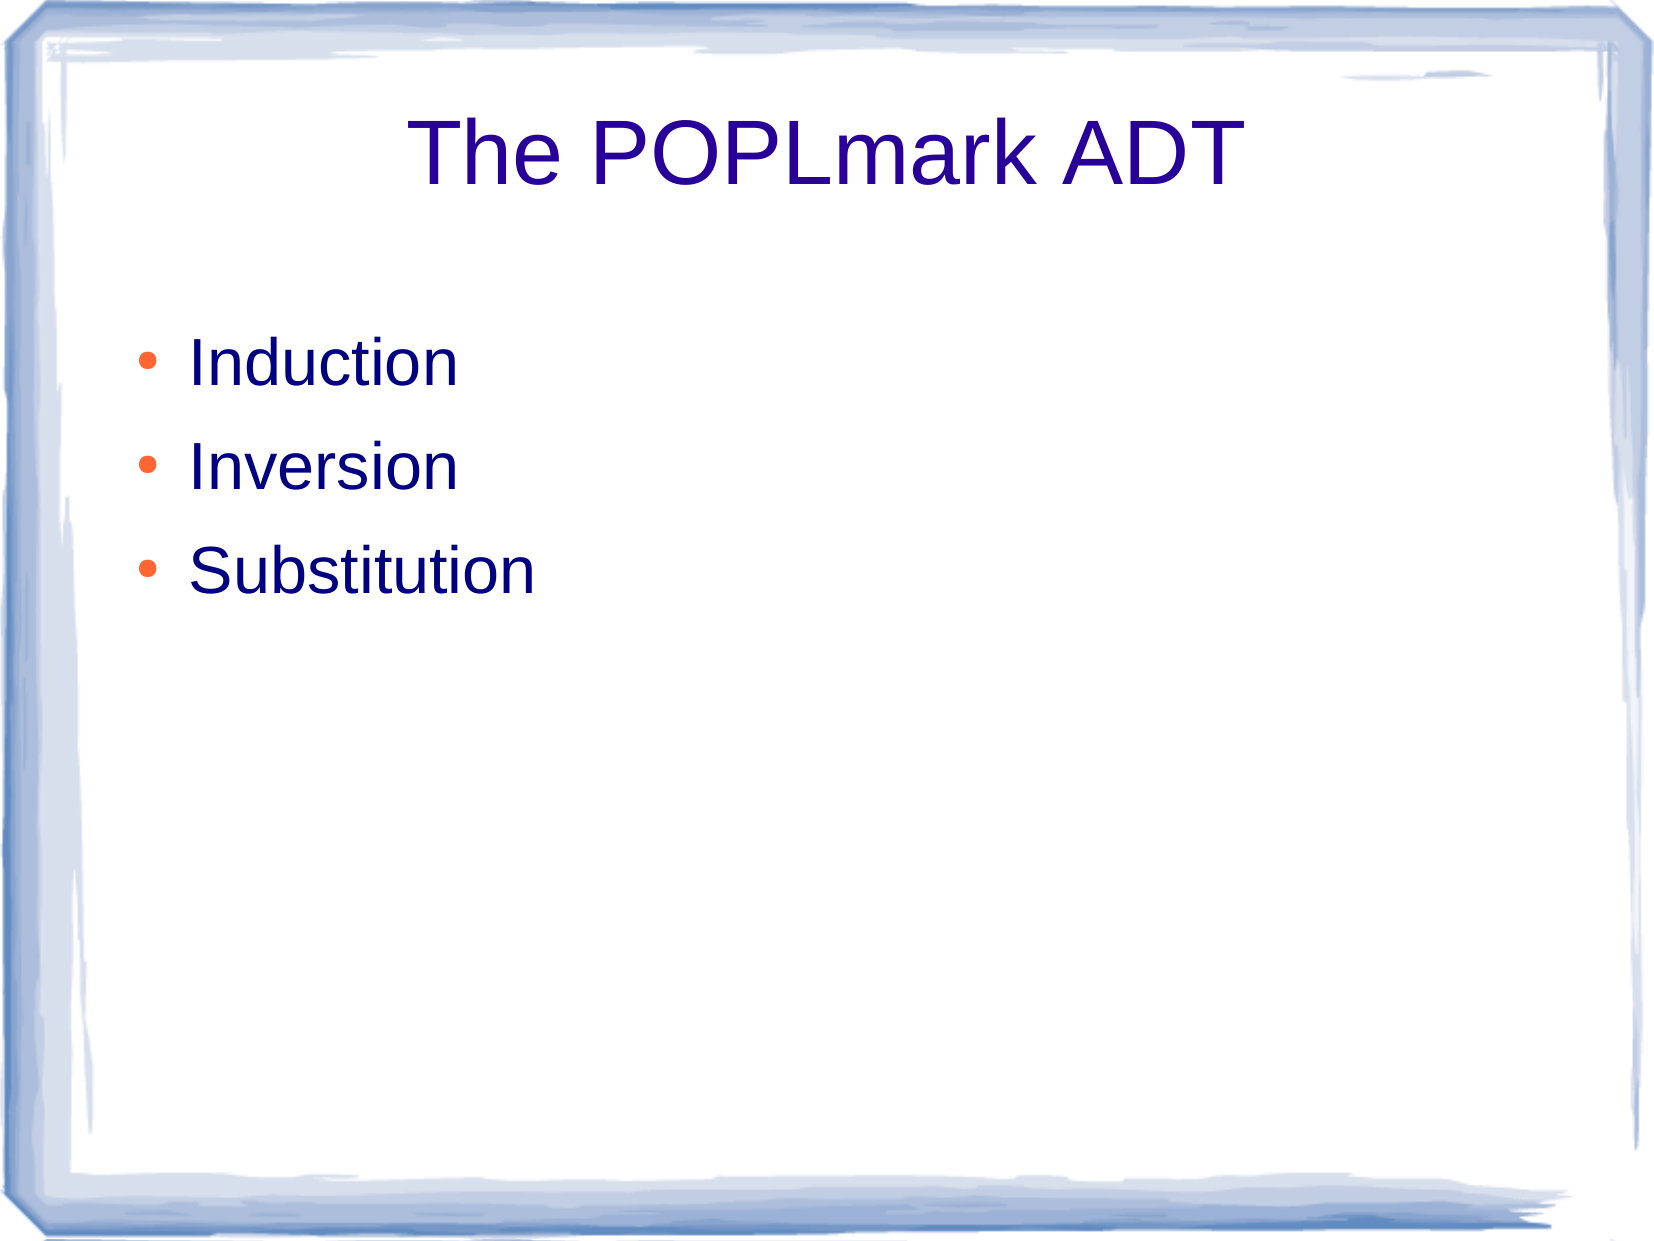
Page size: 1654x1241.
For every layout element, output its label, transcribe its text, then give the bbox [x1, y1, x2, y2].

picture [0, 0, 1654, 1241]
title The POPLmark ADT [82, 49, 1571, 257]
list Induction Inversion Substitution [118, 324, 1571, 1144]
